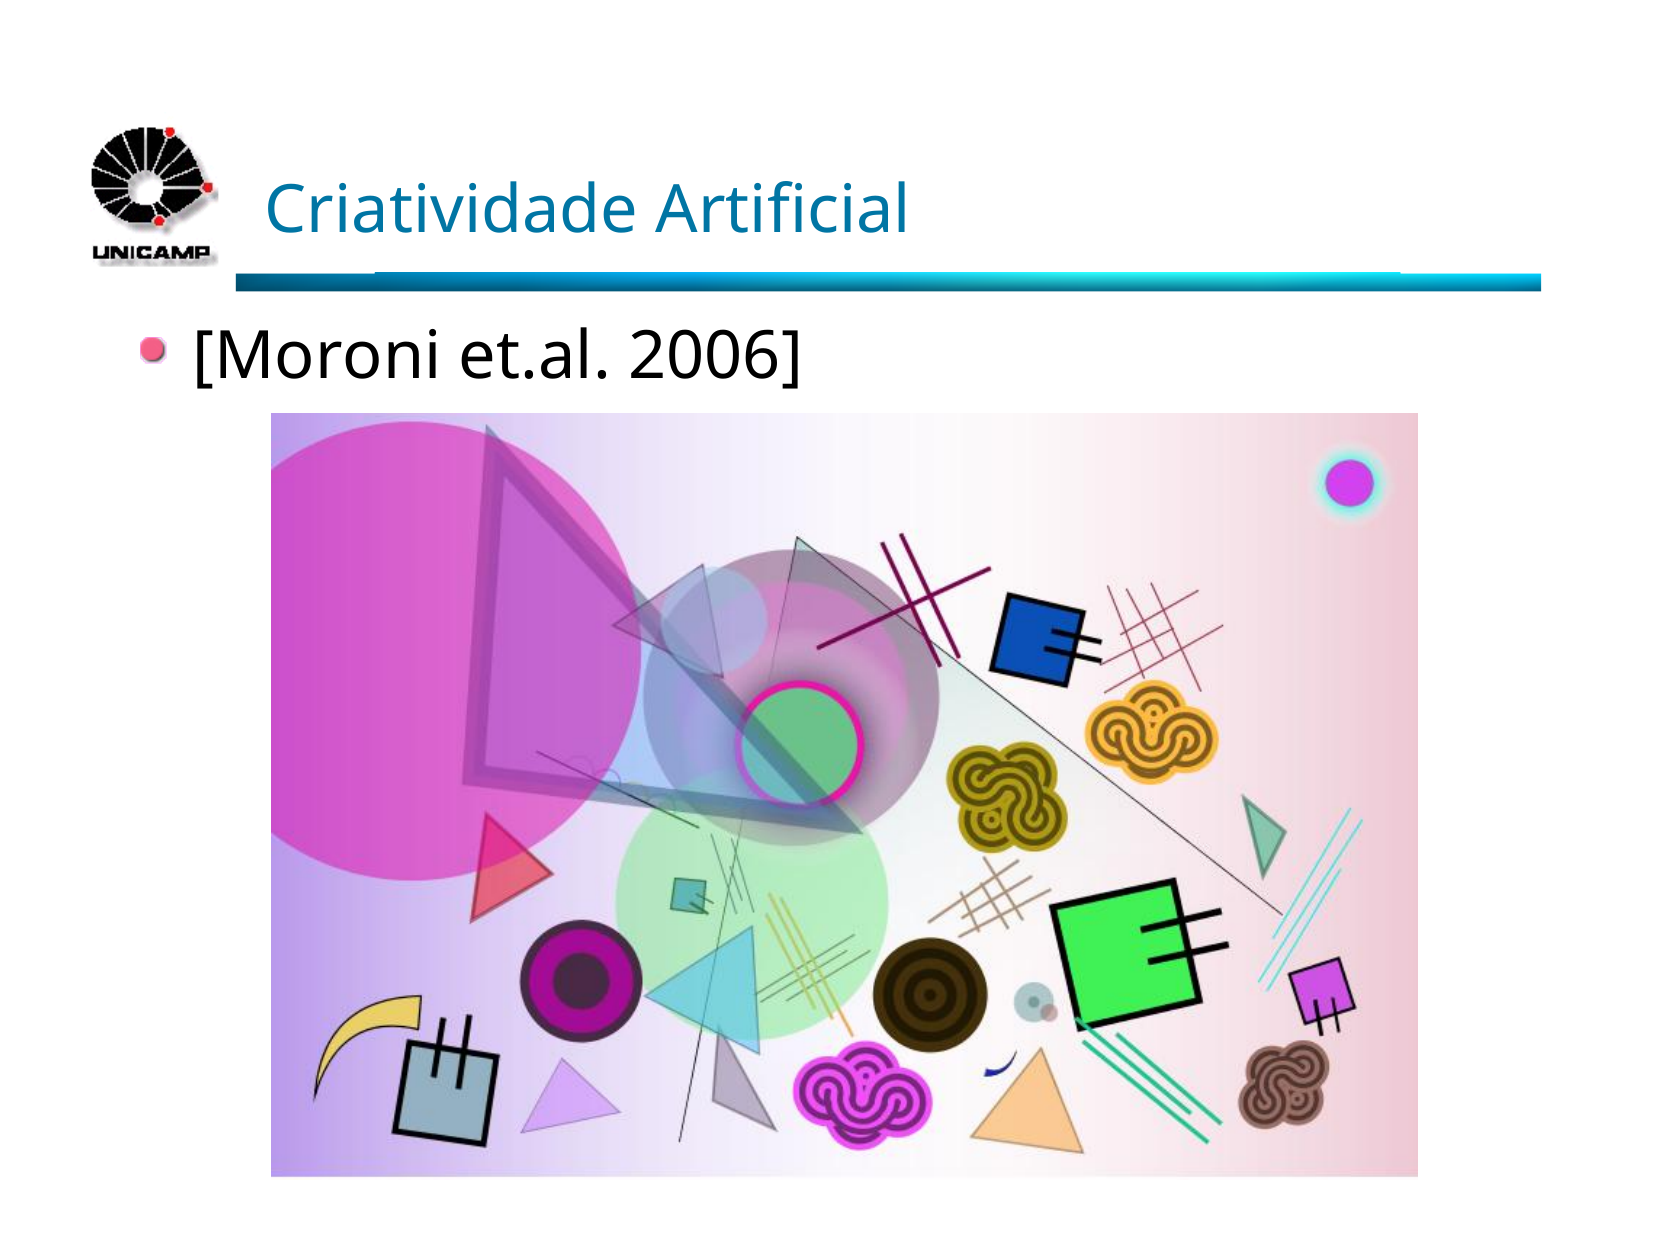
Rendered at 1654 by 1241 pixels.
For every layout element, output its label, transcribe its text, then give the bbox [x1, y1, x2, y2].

picture [125, 272, 1654, 295]
title Criatividade Artificial [264, 57, 1534, 250]
list [Moroni et.al. 2006] [121, 309, 1534, 1167]
text_box [271, 413, 1418, 1180]
